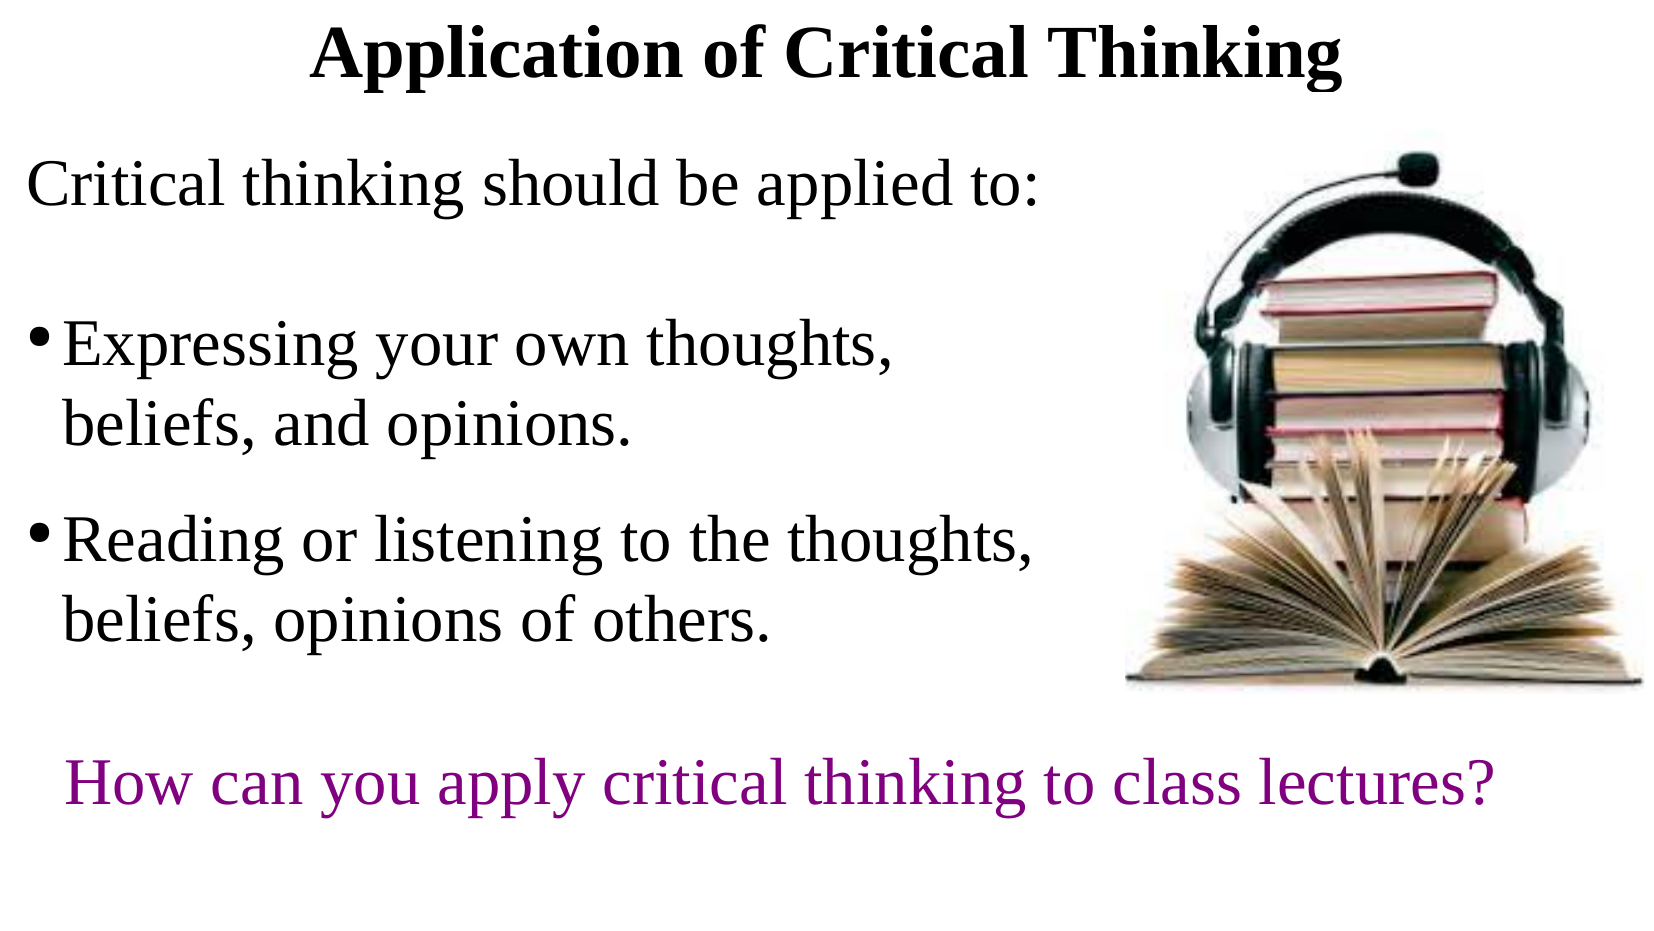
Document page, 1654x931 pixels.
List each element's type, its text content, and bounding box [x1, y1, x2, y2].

title Application of Critical Thinking [0, 0, 1654, 106]
text_box How can you apply critical thinking to class lectures? [49, 730, 1576, 843]
text_box Critical thinking should be applied to: Expressing your own thoughts, beliefs, and opinions. Reading or listening to the thoughts, beliefs, opinions of others. [11, 131, 1058, 676]
picture [1125, 92, 1647, 694]
